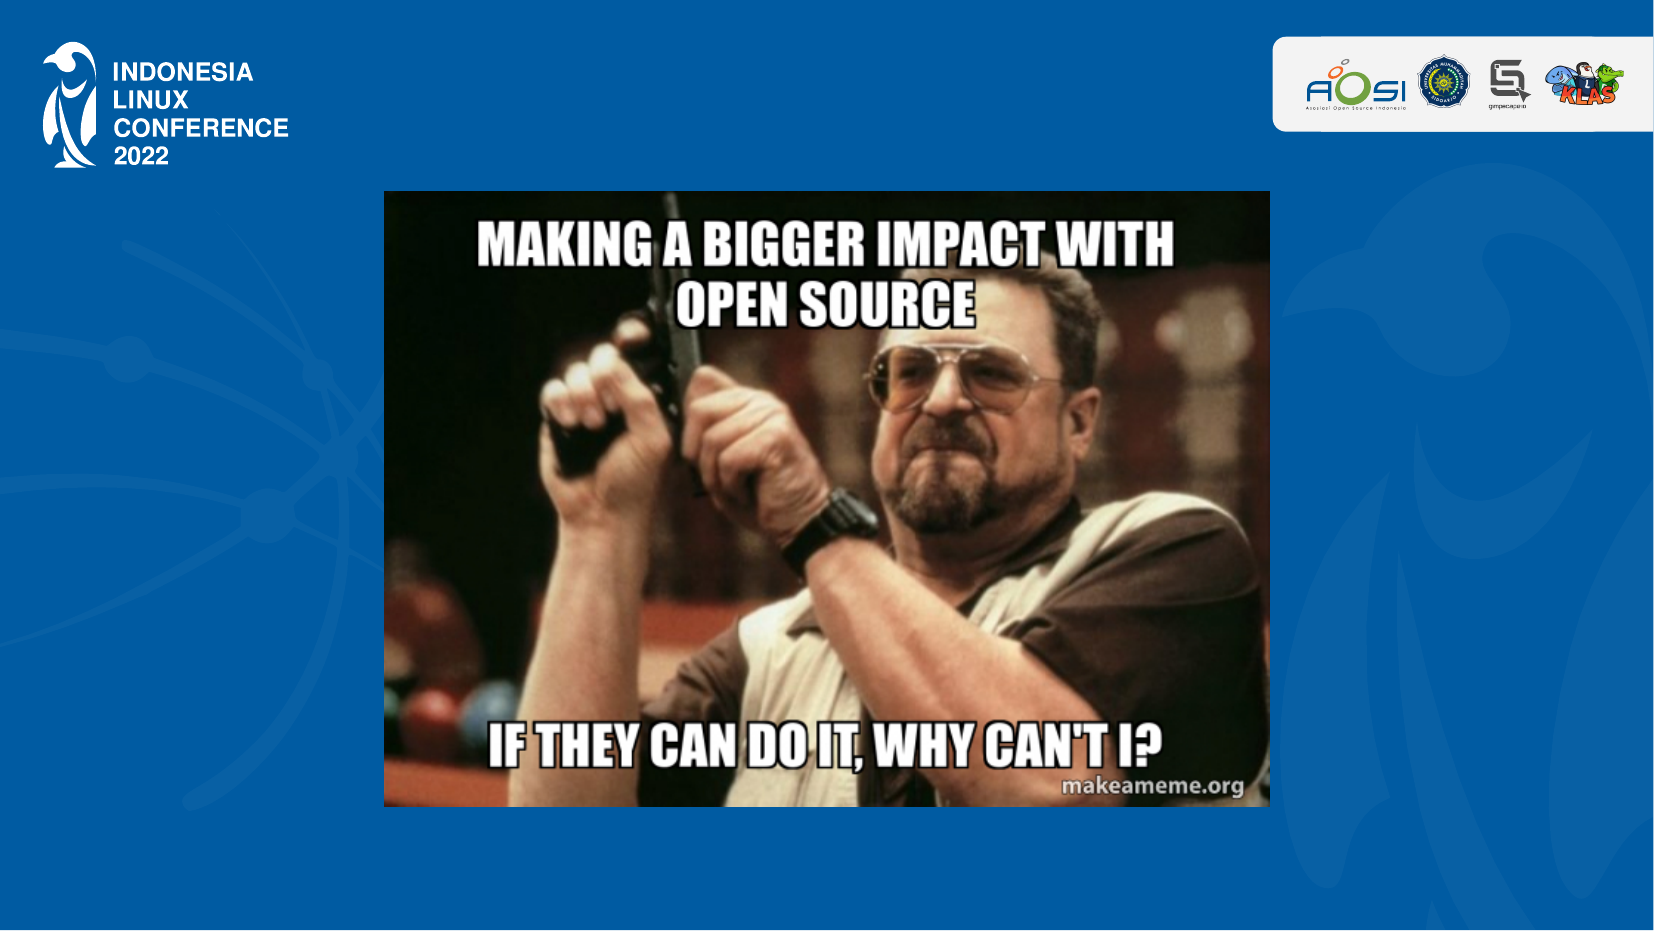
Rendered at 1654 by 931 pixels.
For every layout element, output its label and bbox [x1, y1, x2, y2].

picture [1417, 54, 1471, 108]
picture [384, 191, 1270, 807]
picture [1545, 62, 1624, 105]
